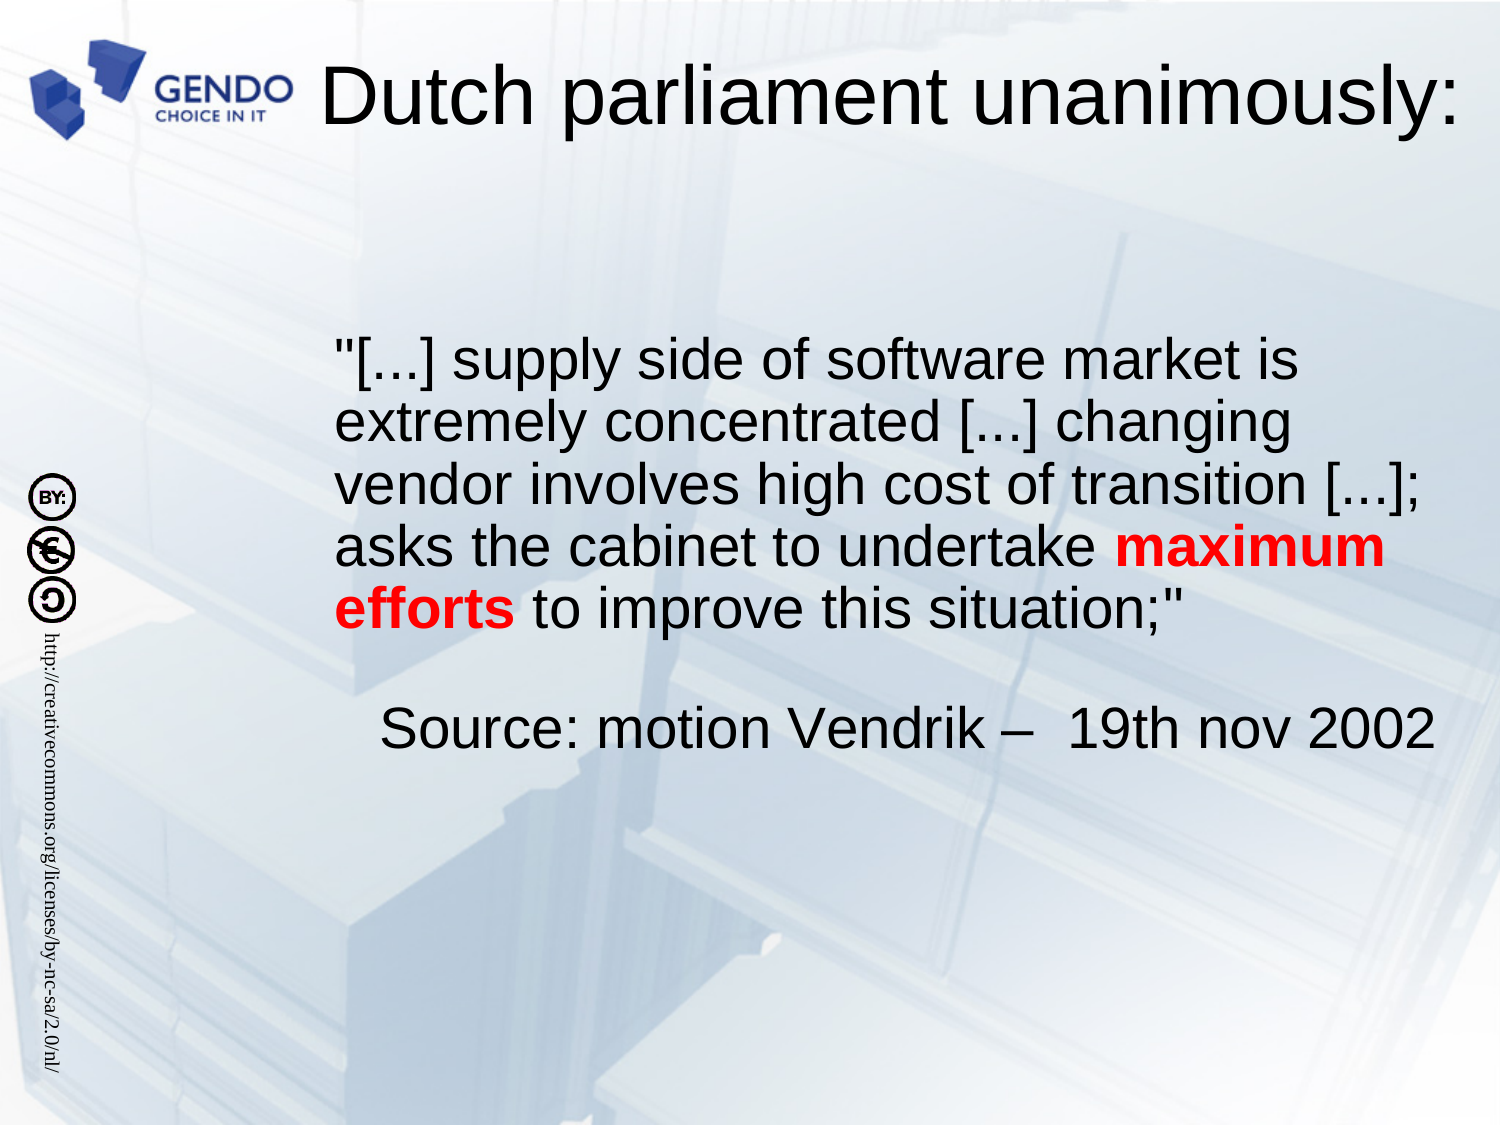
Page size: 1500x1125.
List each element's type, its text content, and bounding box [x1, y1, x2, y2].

title Dutch parliament unanimously: [151, 3, 1500, 192]
text_box "[...] supply side of software market is extremely concentrated [...] changing vendor involves high cost of transition [...]; asks the cabinet to undertake maximum efforts to improve this situation;" [320, 322, 1466, 620]
text_box Source: motion Vendrik – 19th nov 2002 [361, 691, 1453, 799]
picture [0, 0, 1500, 1125]
